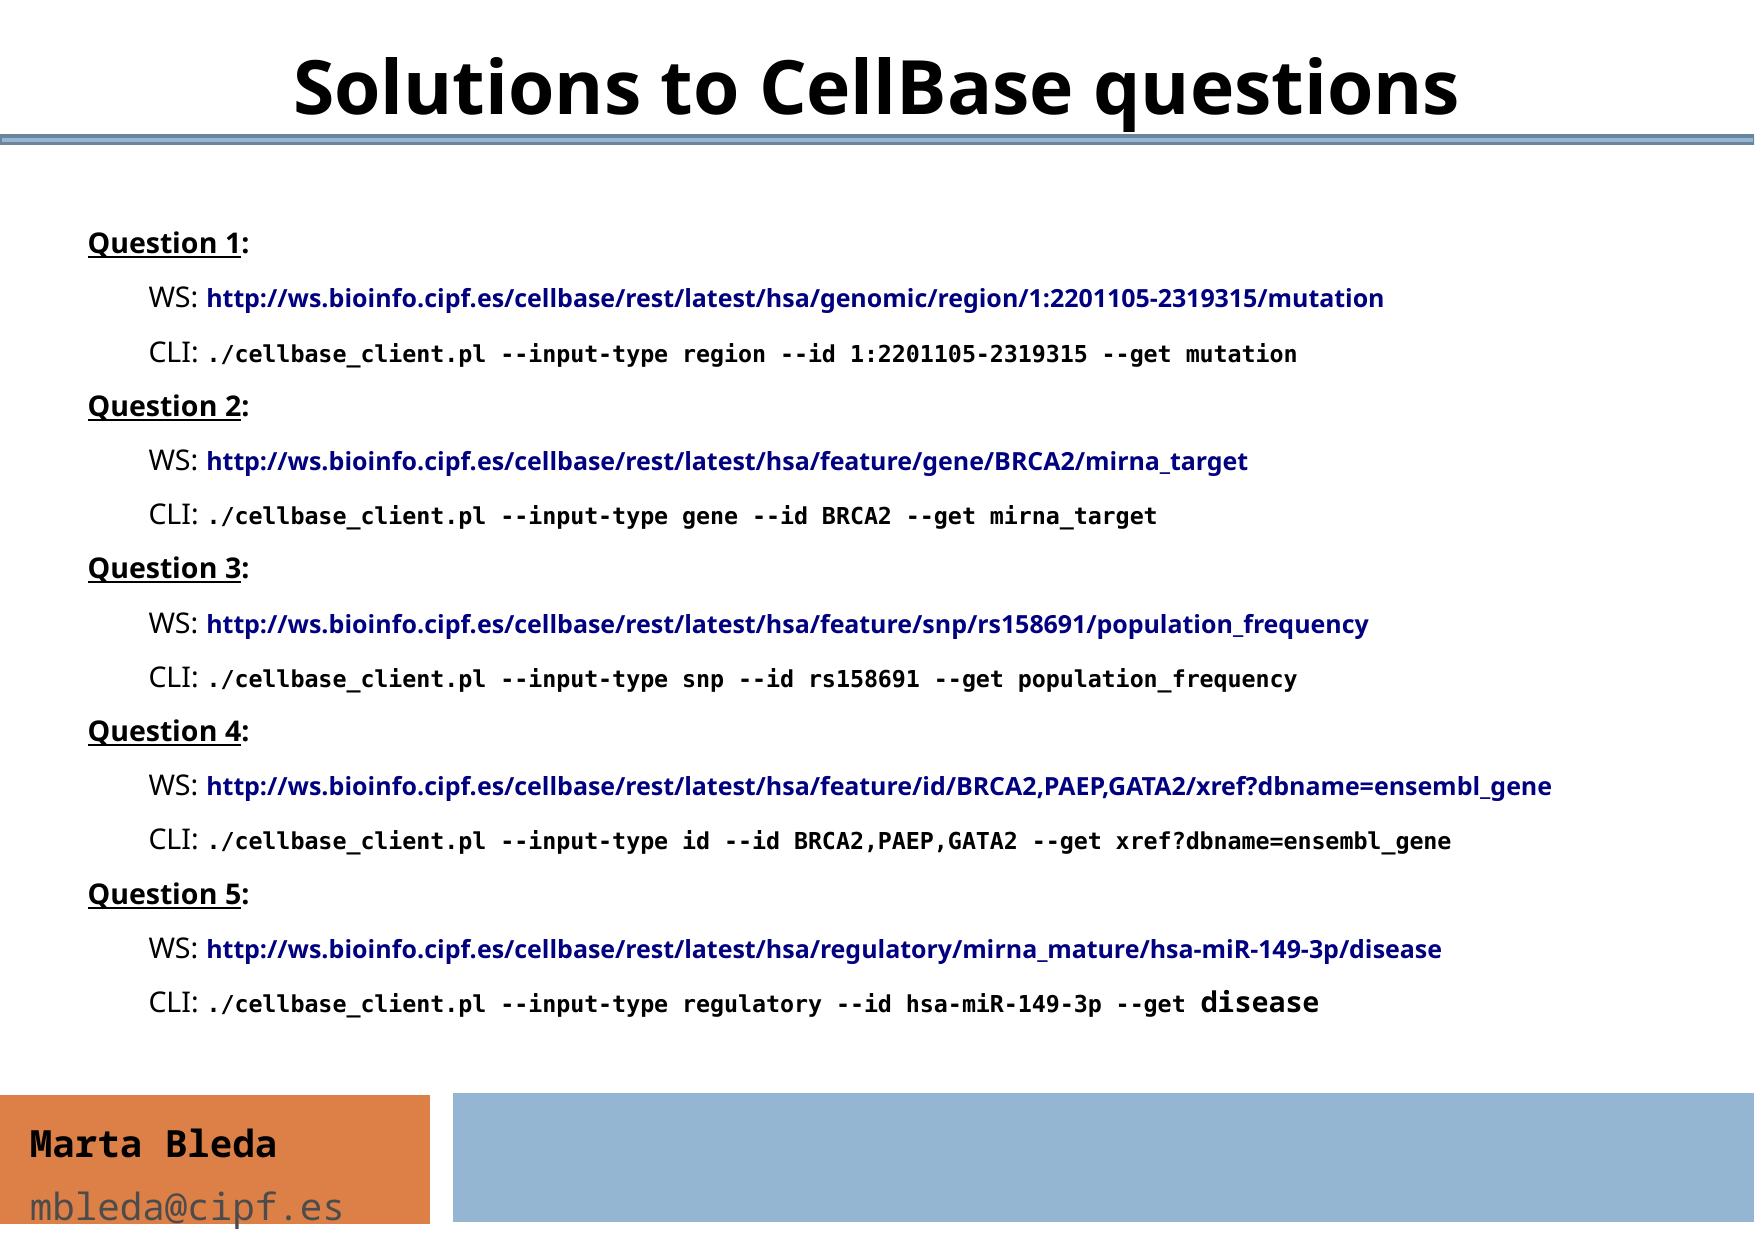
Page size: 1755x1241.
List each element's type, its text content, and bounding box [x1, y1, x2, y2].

list Question 1: WS: http://ws.bioinfo.cipf.es/cellbase/rest/latest/hsa/genomic/region/1:2201105-2319315/mutation CLI: ./cellbase_client.pl --input-type region --id 1:2201105-2319315 --get mutation Question 2: WS: http://ws.bioinfo.cipf.es/cellbase/rest/latest/hsa/feature/gene/BRCA2/mirna_target CLI: ./cellbase_client.pl --input-type gene --id BRCA2 --get mirna_target Question 3: WS: http://ws.bioinfo.cipf.es/cellbase/rest/latest/hsa/feature/snp/rs158691/population_frequency CLI: ./cellbase_client.pl --input-type snp --id rs158691 --get population_frequency Question 4: WS: http://ws.bioinfo.cipf.es/cellbase/rest/latest/hsa/feature/id/BRCA2,PAEP,GATA2/xref?dbname=ensembl_gene CLI: ./cellbase_client.pl --input-type id --id BRCA2,PAEP,GATA2 --get xref?dbname=ensembl_gene Question 5: WS: http://ws.bioinfo.cipf.es/cellbase/rest/latest/hsa/regulatory/mirna_mature/hsa-miR-149-3p/disease CLI: ./cellbase_client.pl --input-type regulatory --id hsa-miR-149-3p --get disease [87, 223, 1632, 1034]
text_box Solutions to CellBase questions [67, 27, 1688, 129]
text_box Marta Bleda mbleda@cipf.es [15, 1110, 406, 1213]
text_box [0, 136, 1754, 144]
